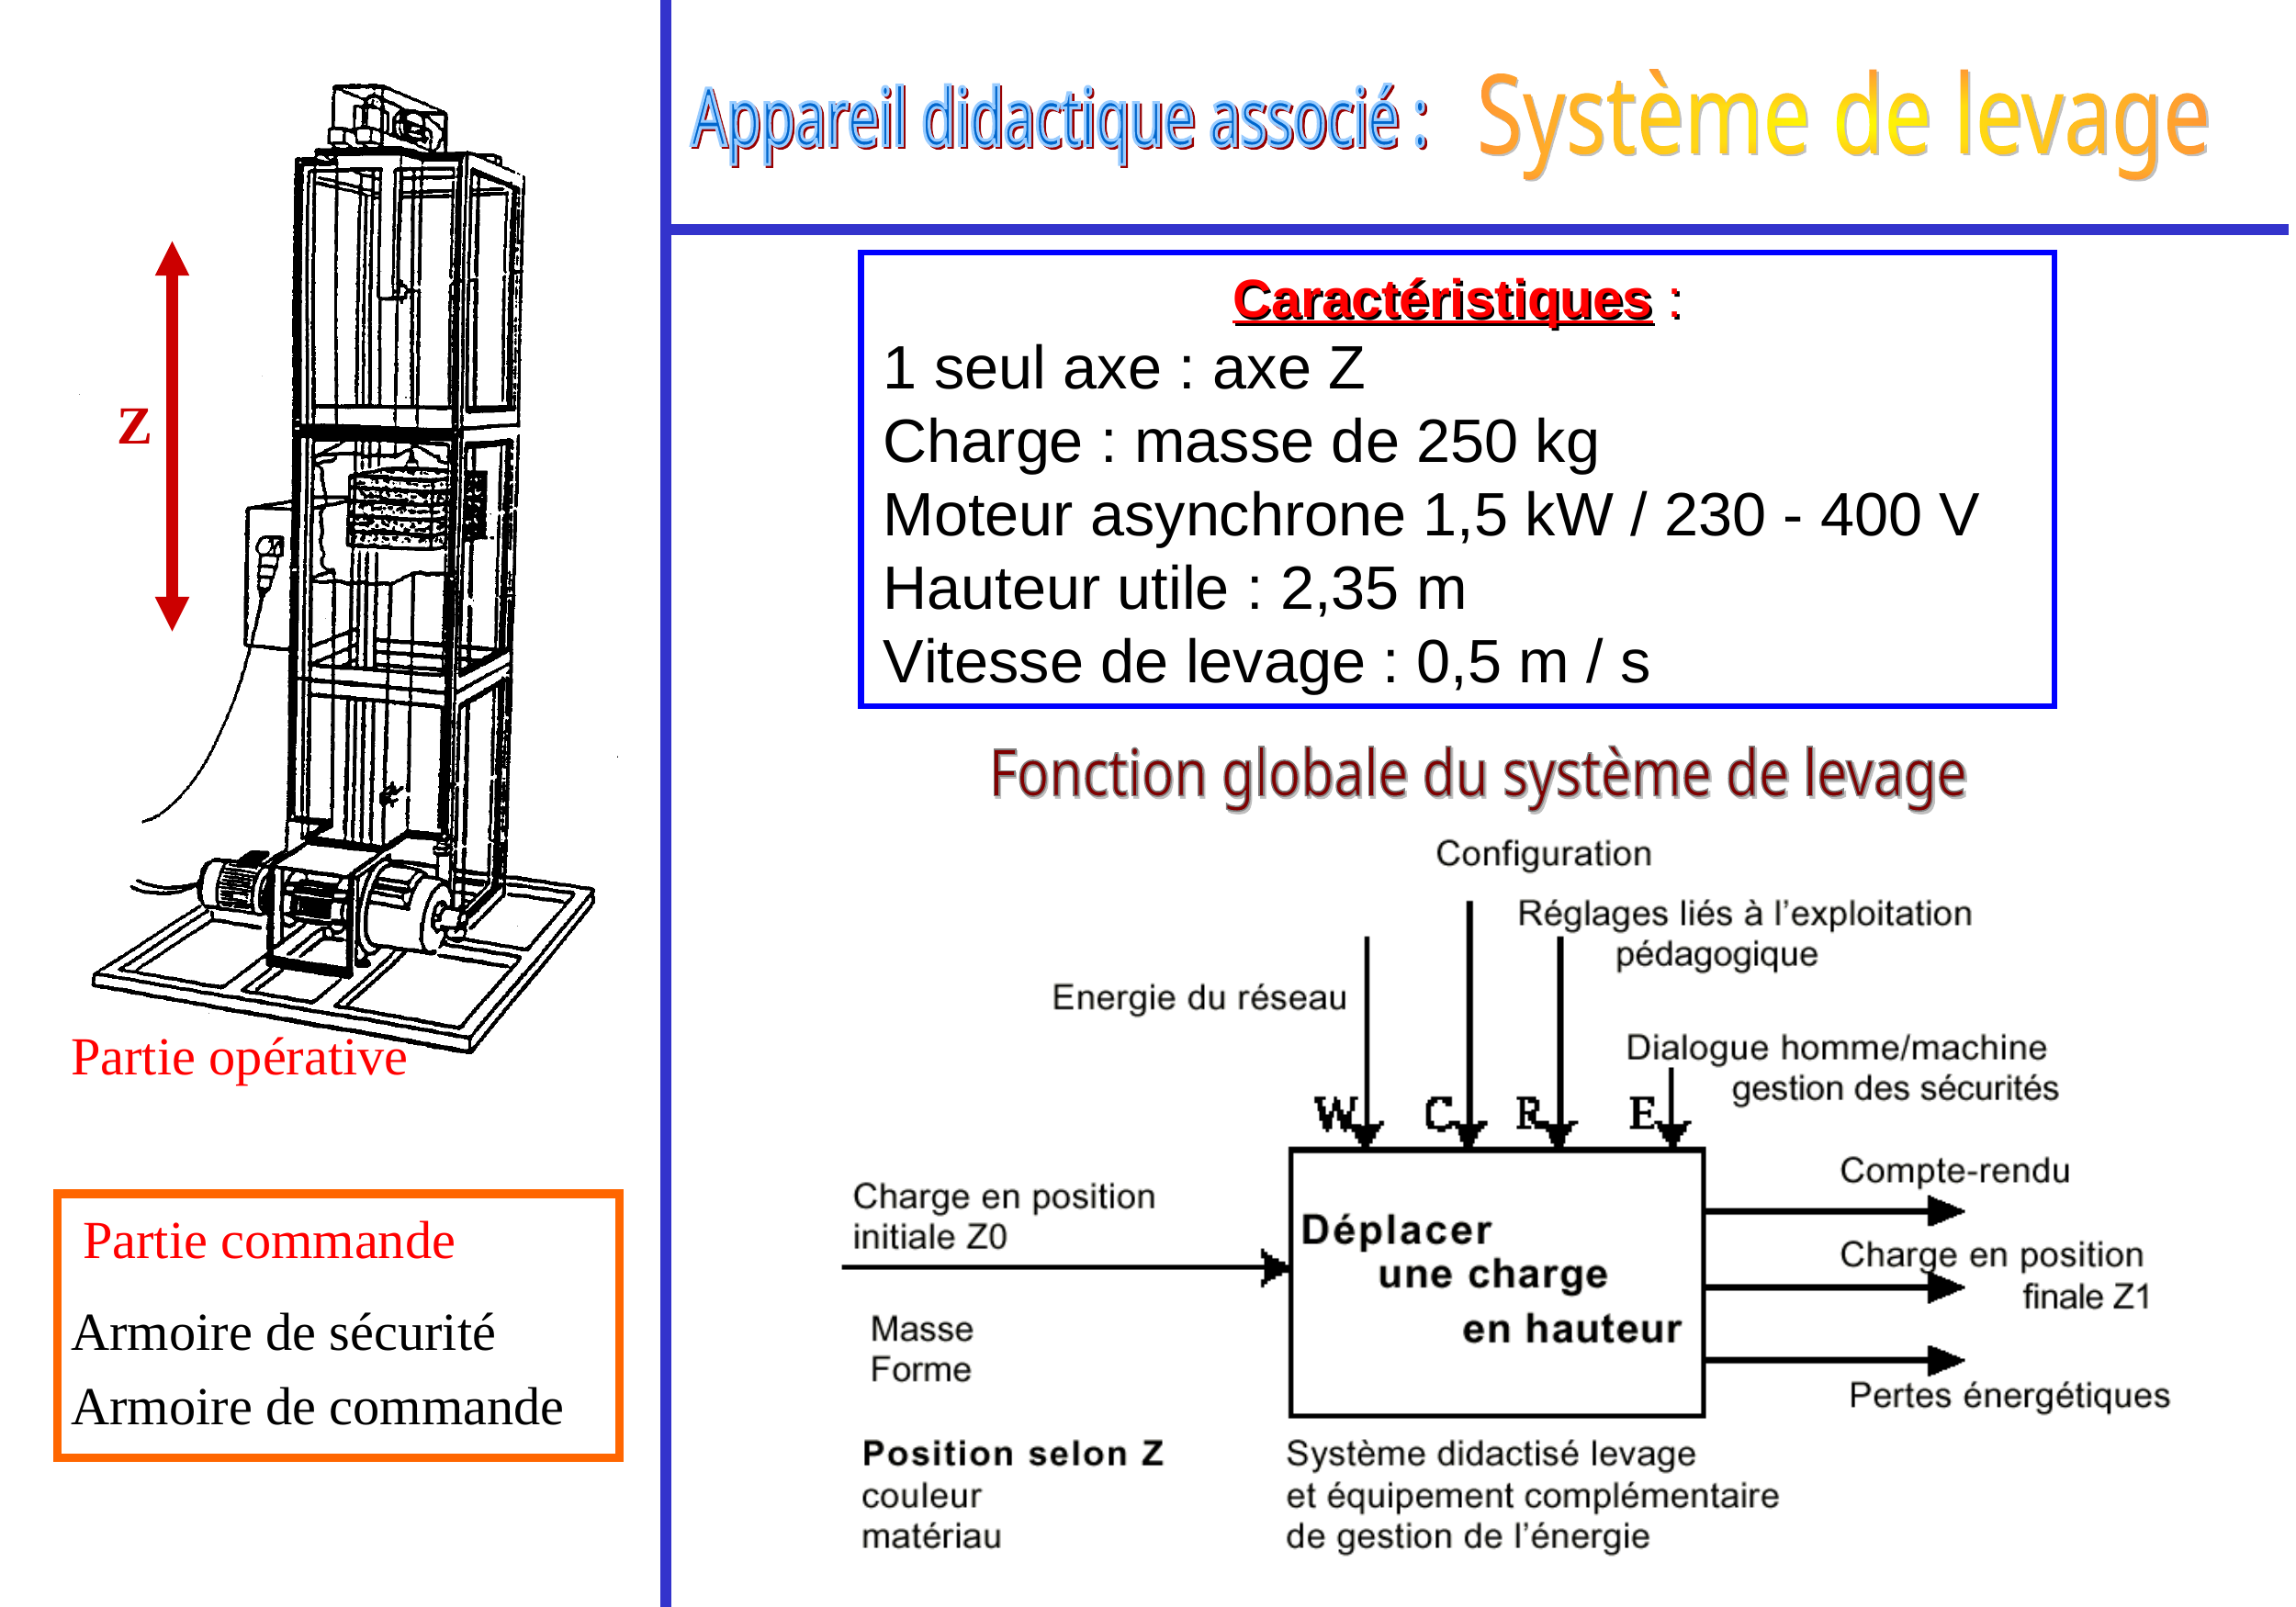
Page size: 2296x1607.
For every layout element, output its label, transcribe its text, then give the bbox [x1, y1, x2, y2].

text_box Fonction globale du système de levage [1305, 746, 1332, 797]
text_box Appareil didactique associé : [764, 101, 792, 165]
text_box Fonction globale du système de levage [1424, 746, 1451, 797]
text_box Système de levage [2020, 94, 2065, 153]
text_box Fonction globale du système de levage [1875, 760, 1899, 797]
text_box Fonction globale du système de levage [1271, 759, 1299, 797]
text_box Fonction globale du système de levage [1380, 759, 1406, 797]
text_box Partie opérative [57, 1014, 422, 1093]
text_box Appareil didactique associé : [1133, 102, 1159, 147]
text_box Appareil didactique associé : [1062, 92, 1080, 147]
text_box Appareil didactique associé : [1295, 101, 1323, 147]
text_box Appareil didactique associé : [1037, 101, 1060, 147]
text_box Caractéristiques : 1 seul axe : axe Z Charge : masse de 250 kg Moteur asynchrone 1,5 kW / 230 - 400 V Hauteur utile : 2,35 m Vitesse de levage : 0,5 m / s [861, 253, 2055, 707]
text_box Fonction globale du système de levage [1558, 759, 1580, 797]
text_box Fonction globale du système de levage [1636, 759, 1678, 796]
text_box Appareil didactique associé : [796, 101, 821, 147]
text_box Appareil didactique associé : [924, 84, 951, 147]
text_box Armoire de commande [62, 1364, 579, 1443]
text_box Fonction globale du système de levage [1019, 759, 1047, 797]
text_box Système de levage [2115, 93, 2156, 180]
text_box Fonction globale du système de levage [1085, 759, 1108, 797]
text_box Fonction globale du système de levage [1819, 759, 1845, 797]
text_box Appareil didactique associé : [1097, 101, 1125, 165]
text_box Fonction globale du système de levage [1109, 752, 1127, 797]
text_box Appareil didactique associé : [1165, 101, 1192, 147]
picture [829, 837, 2182, 1562]
text_box Fonction globale du système de levage [1761, 759, 1787, 797]
text_box Fonction globale du système de levage [1336, 760, 1360, 797]
text_box Fonction globale du système de levage [1846, 760, 1874, 796]
text_box Fonction globale du système de levage [994, 749, 1016, 796]
text_box Appareil didactique associé : [1243, 101, 1265, 147]
text_box Fonction globale du système de levage [1505, 759, 1526, 797]
text_box Z [103, 383, 166, 462]
text_box Fonction globale du système de levage [1053, 759, 1079, 796]
text_box Fonction globale du système de levage [1528, 760, 1556, 812]
text_box Fonction globale du système de levage [1178, 759, 1204, 796]
text_box Fonction globale du système de levage [1684, 759, 1709, 797]
text_box Armoire de sécurité [62, 1289, 511, 1364]
text_box Système de levage [1640, 93, 1680, 155]
text_box Fonction globale du système de levage [1459, 760, 1484, 797]
text_box Fonction globale du système de levage [1581, 752, 1600, 797]
text_box Système de levage [1607, 80, 1635, 155]
text_box Système de levage [1570, 93, 1603, 155]
text_box Fonction globale du système de levage [1224, 759, 1250, 812]
text_box Fonction globale du système de levage [1728, 746, 1755, 797]
text_box Appareil didactique associé : [691, 87, 726, 146]
text_box Système de levage [2167, 93, 2206, 155]
text_box Système de levage [1960, 69, 1968, 153]
text_box Appareil didactique associé : [1329, 101, 1352, 147]
text_box Partie commande [69, 1198, 470, 1276]
text_box Fonction globale du système de levage [1604, 759, 1629, 797]
text_box Système de levage [1523, 94, 1566, 180]
text_box Fonction globale du système de levage [1939, 759, 1964, 797]
text_box Système de levage [1888, 93, 1928, 155]
text_box Appareil didactique associé : [1006, 101, 1030, 147]
text_box Système de levage [2067, 93, 2105, 155]
text_box Appareil didactique associé : [829, 101, 848, 146]
text_box Appareil didactique associé : [1210, 101, 1236, 147]
text_box Fonction globale du système de levage [1144, 759, 1172, 797]
text_box Fonction globale du système de levage [1906, 759, 1932, 812]
text_box Système de levage [1480, 73, 1519, 155]
text_box Appareil didactique associé : [1369, 101, 1396, 147]
chart [62, 69, 618, 1093]
text_box Appareil didactique associé : [972, 84, 999, 147]
text_box Appareil didactique associé : [1268, 101, 1290, 147]
text_box Système de levage [1979, 93, 2019, 155]
text_box Appareil didactique associé : [850, 101, 876, 147]
text_box Système de levage [1649, 69, 1667, 87]
text_box Système de levage [1836, 69, 1877, 155]
text_box Système de levage [1767, 93, 1806, 155]
text_box Appareil didactique associé : [730, 101, 758, 165]
text_box Système de levage [1691, 93, 1756, 153]
